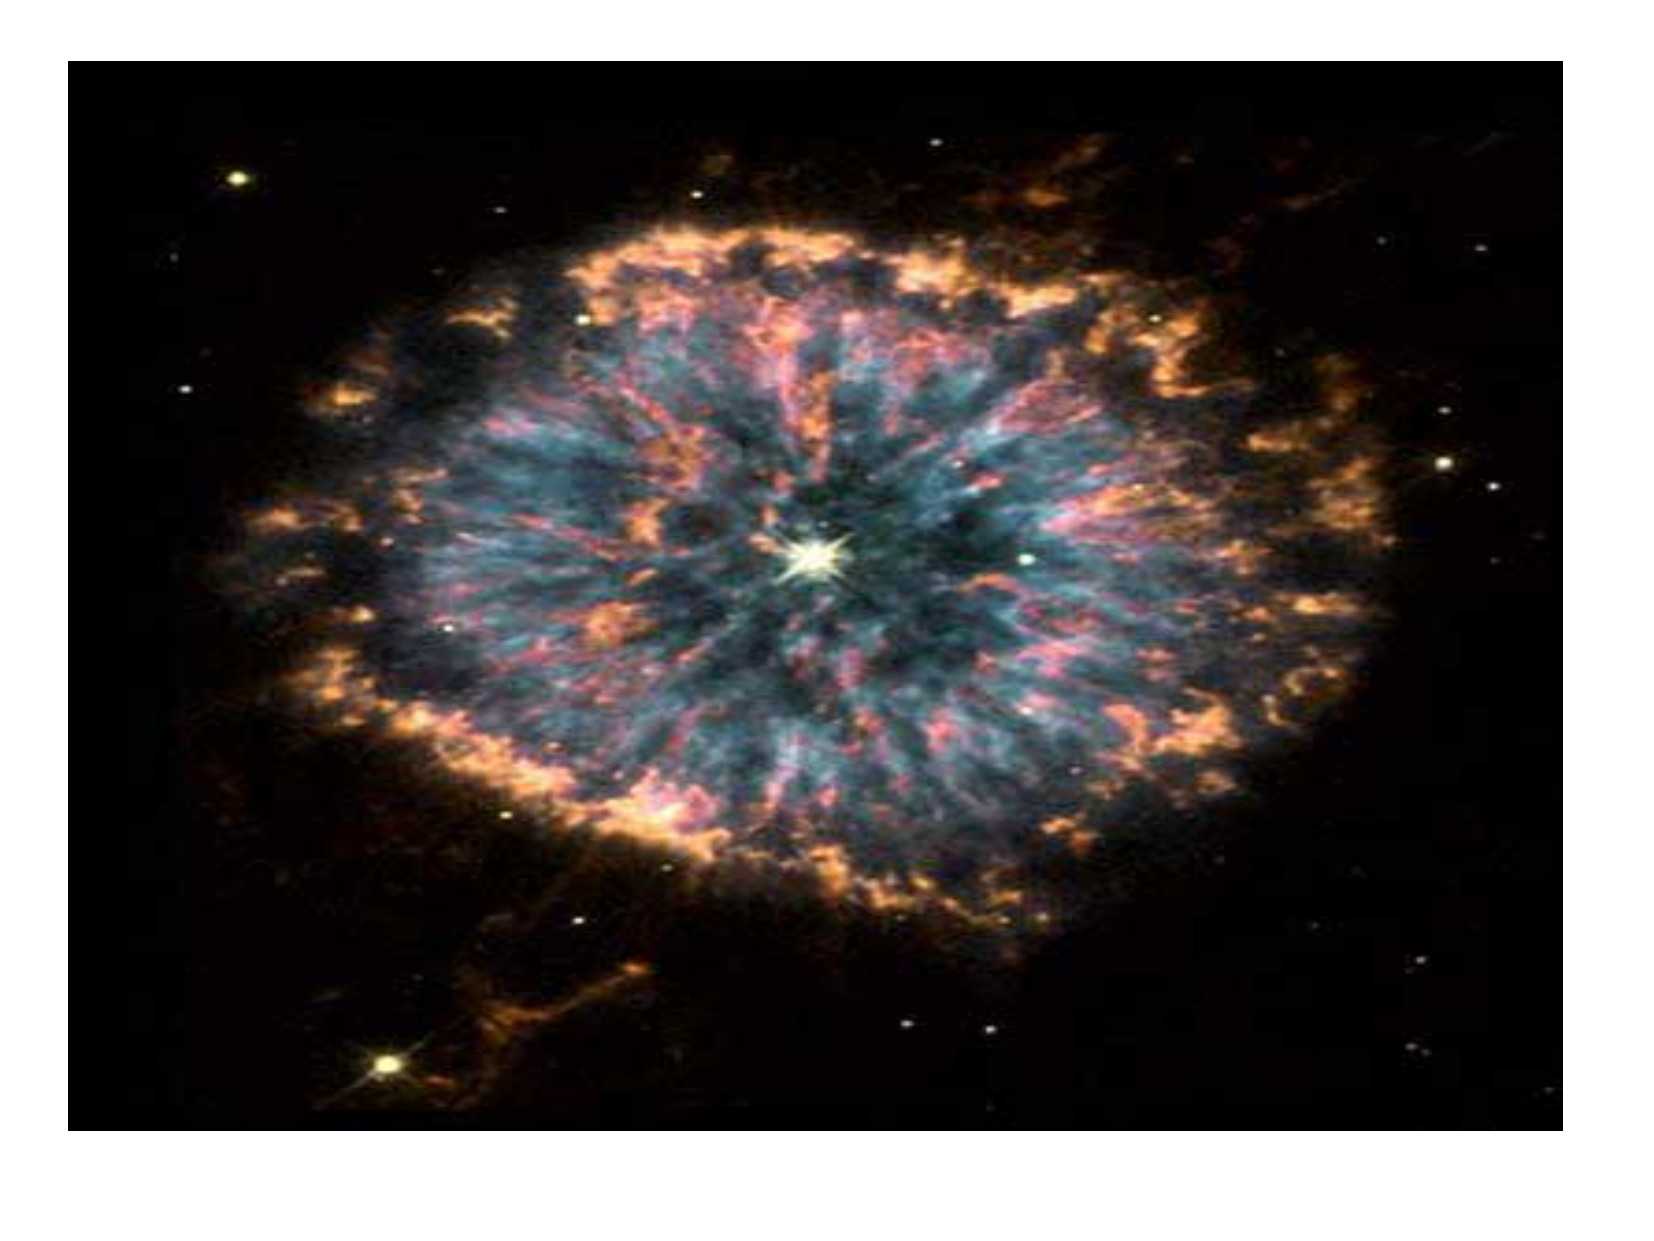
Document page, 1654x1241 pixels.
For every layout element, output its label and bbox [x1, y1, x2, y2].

picture [68, 61, 1563, 1131]
